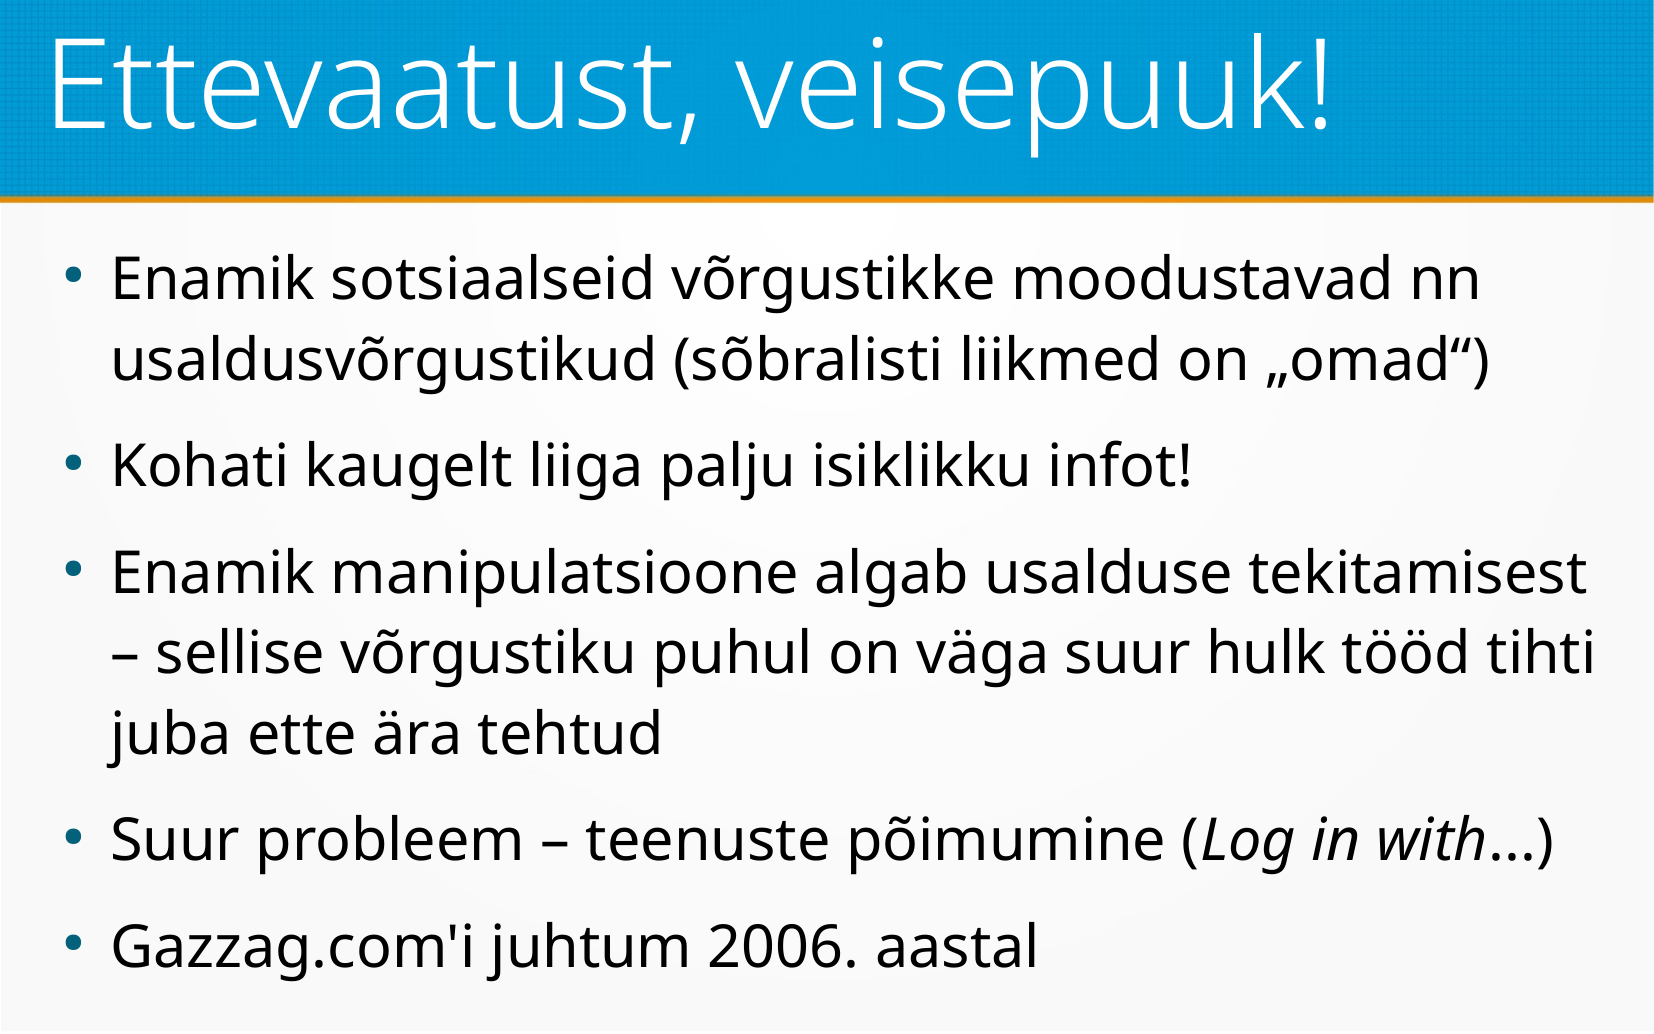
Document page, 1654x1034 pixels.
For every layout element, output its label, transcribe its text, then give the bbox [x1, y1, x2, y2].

list Enamik sotsiaalseid võrgustikke moodustavad nn usaldusvõrgustikud (sõbralisti liikmed on „omad“) Kohati kaugelt liiga palju isiklikku infot! Enamik manipulatsioone algab usalduse tekitamisest – sellise võrgustiku puhul on väga suur hulk tööd tihti juba ette ära tehtud Suur probleem – teenuste põimumine (Log in with...) Gazzag.com'i juhtum 2006. aastal [47, 236, 1607, 1002]
picture [0, 195, 1654, 1034]
title Ettevaatust, veisepuuk! [43, 0, 1619, 166]
